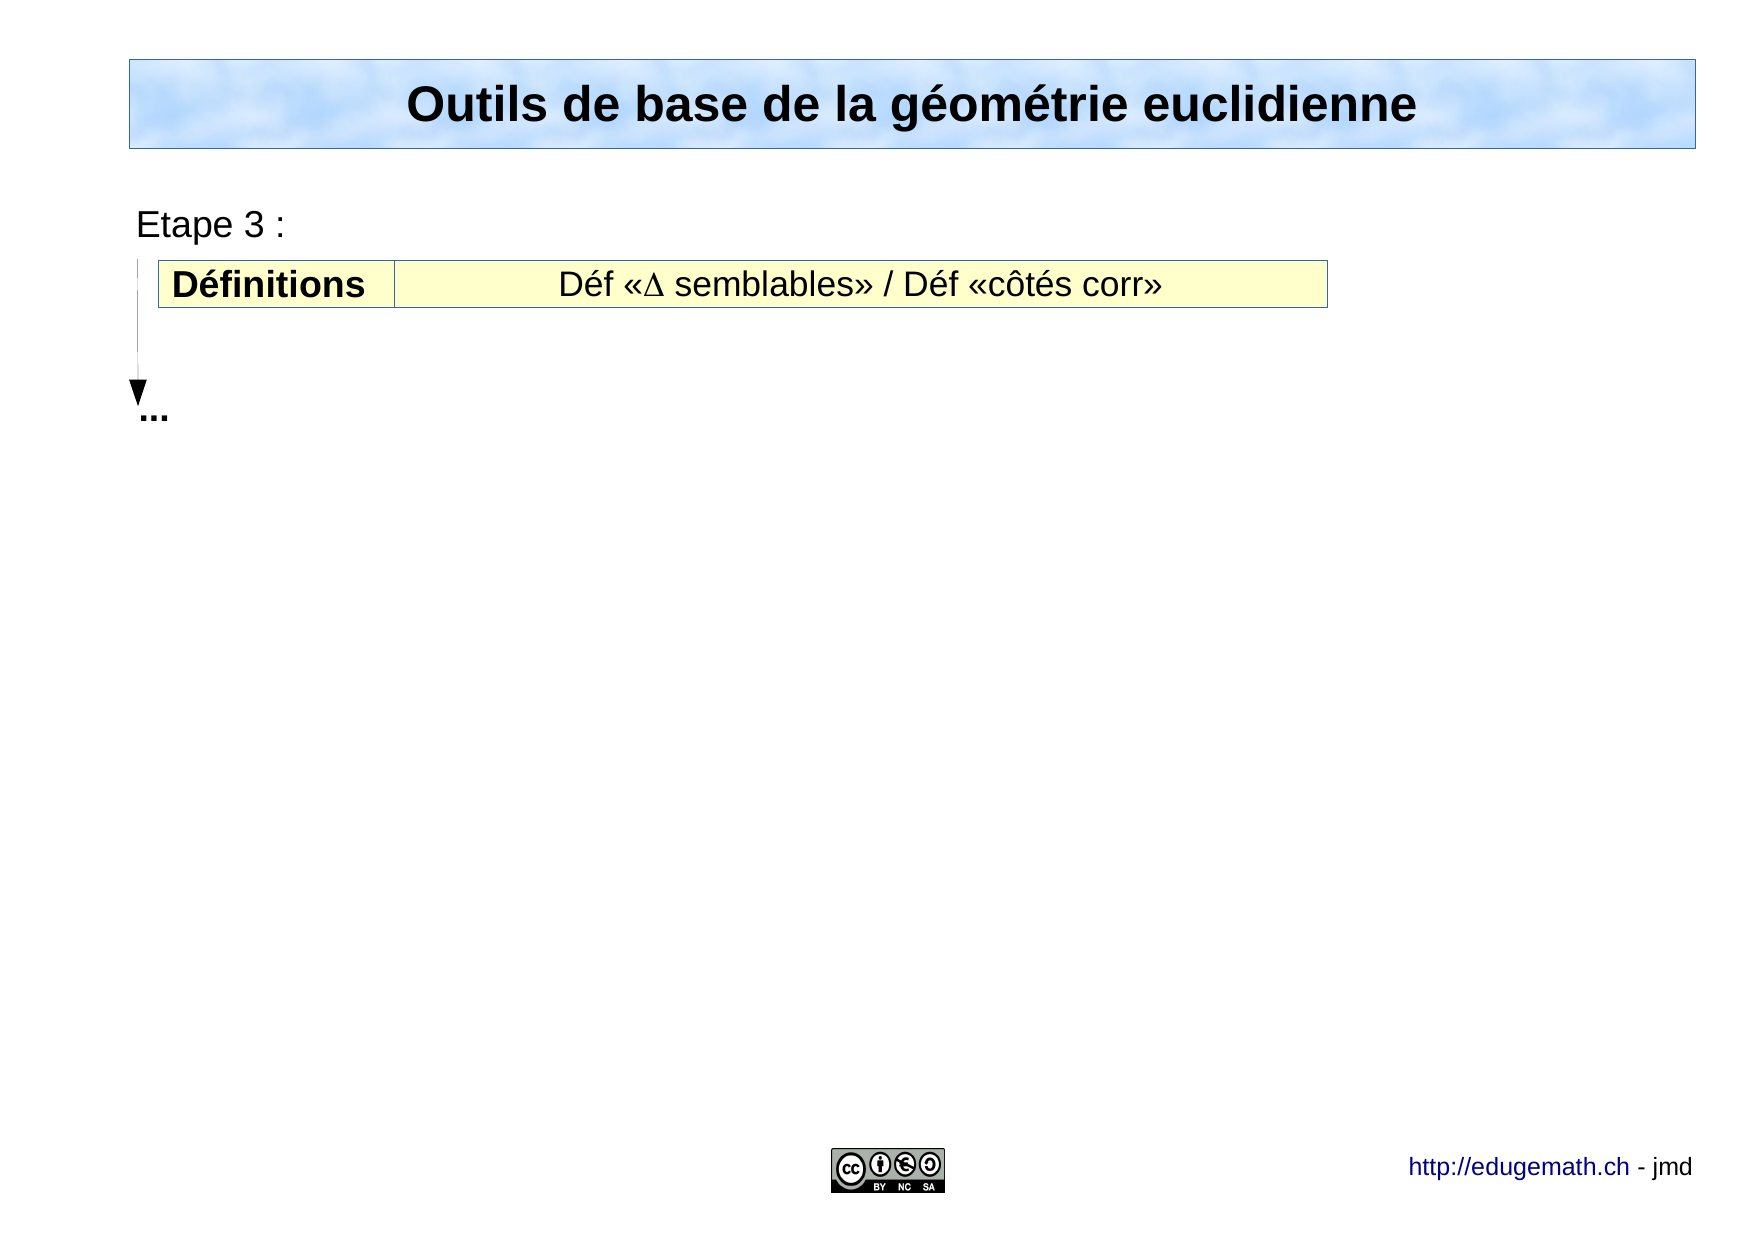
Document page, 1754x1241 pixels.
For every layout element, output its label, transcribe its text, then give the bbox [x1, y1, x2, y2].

text_box ... [123, 379, 188, 438]
text_box http://edugemath.ch - jmd [1393, 1145, 1737, 1189]
text_box Définitions [158, 260, 394, 308]
text_box Outils de base de la géométrie euclidienne [129, 59, 1696, 149]
picture [831, 1148, 945, 1193]
text_box Etape 3 : [121, 196, 328, 253]
text_box Déf «D semblables» / Déf «côtés corr» [394, 260, 1328, 308]
